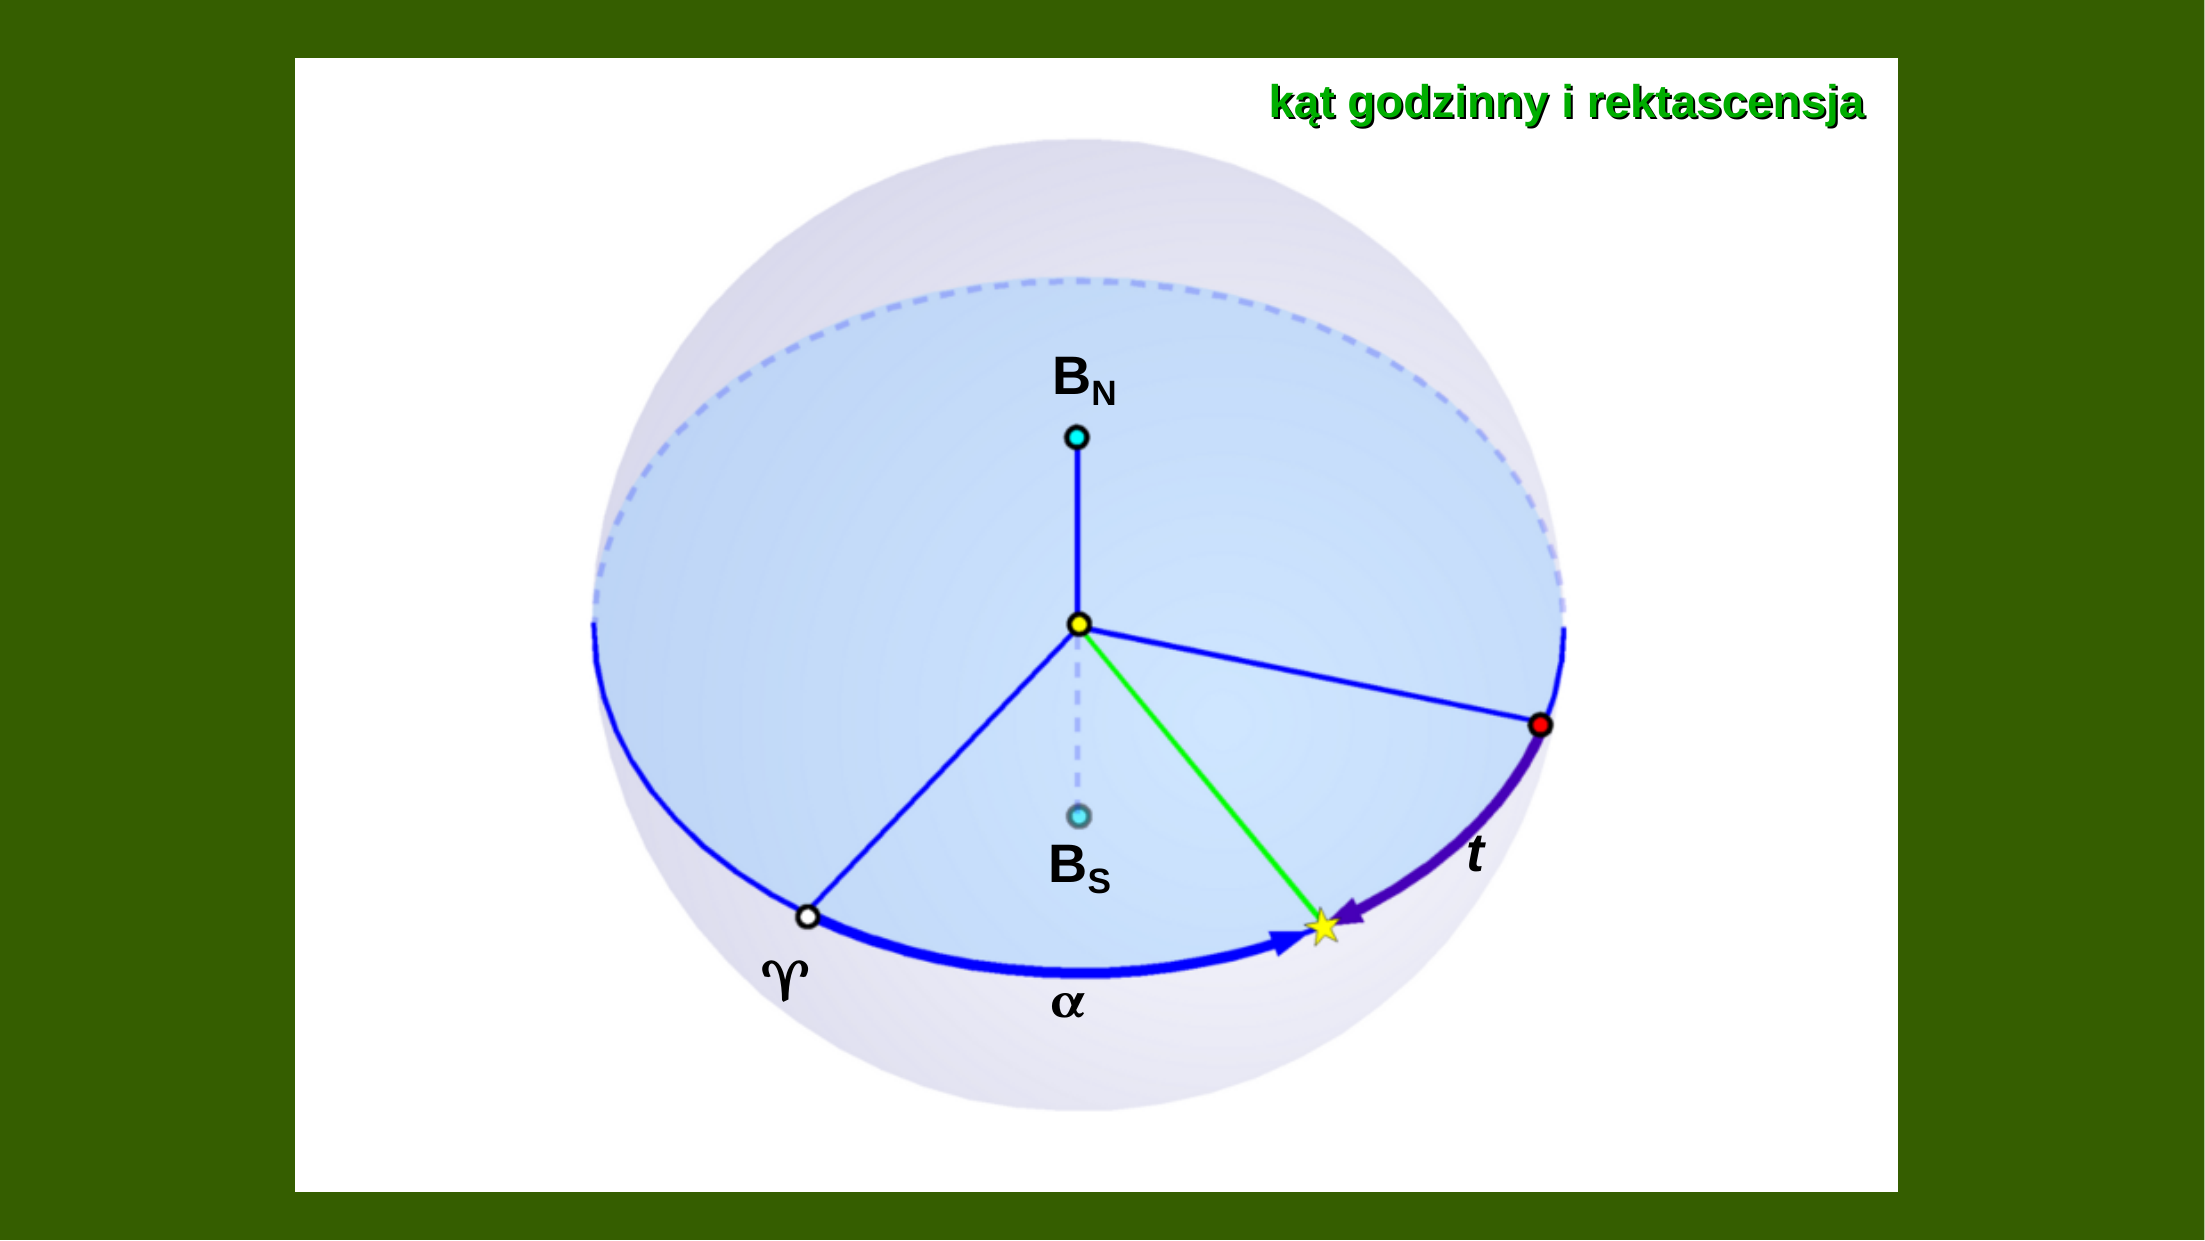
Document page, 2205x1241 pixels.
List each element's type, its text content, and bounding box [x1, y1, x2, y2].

picture [295, 58, 1898, 1192]
text_box BS [1033, 826, 1127, 909]
text_box ♈ [746, 938, 825, 1016]
text_box kąt godzinny i rektascensja [1253, 68, 1880, 135]
text_box α [1035, 961, 1101, 1039]
text_box t [1451, 815, 1500, 891]
text_box BN [1037, 337, 1132, 421]
